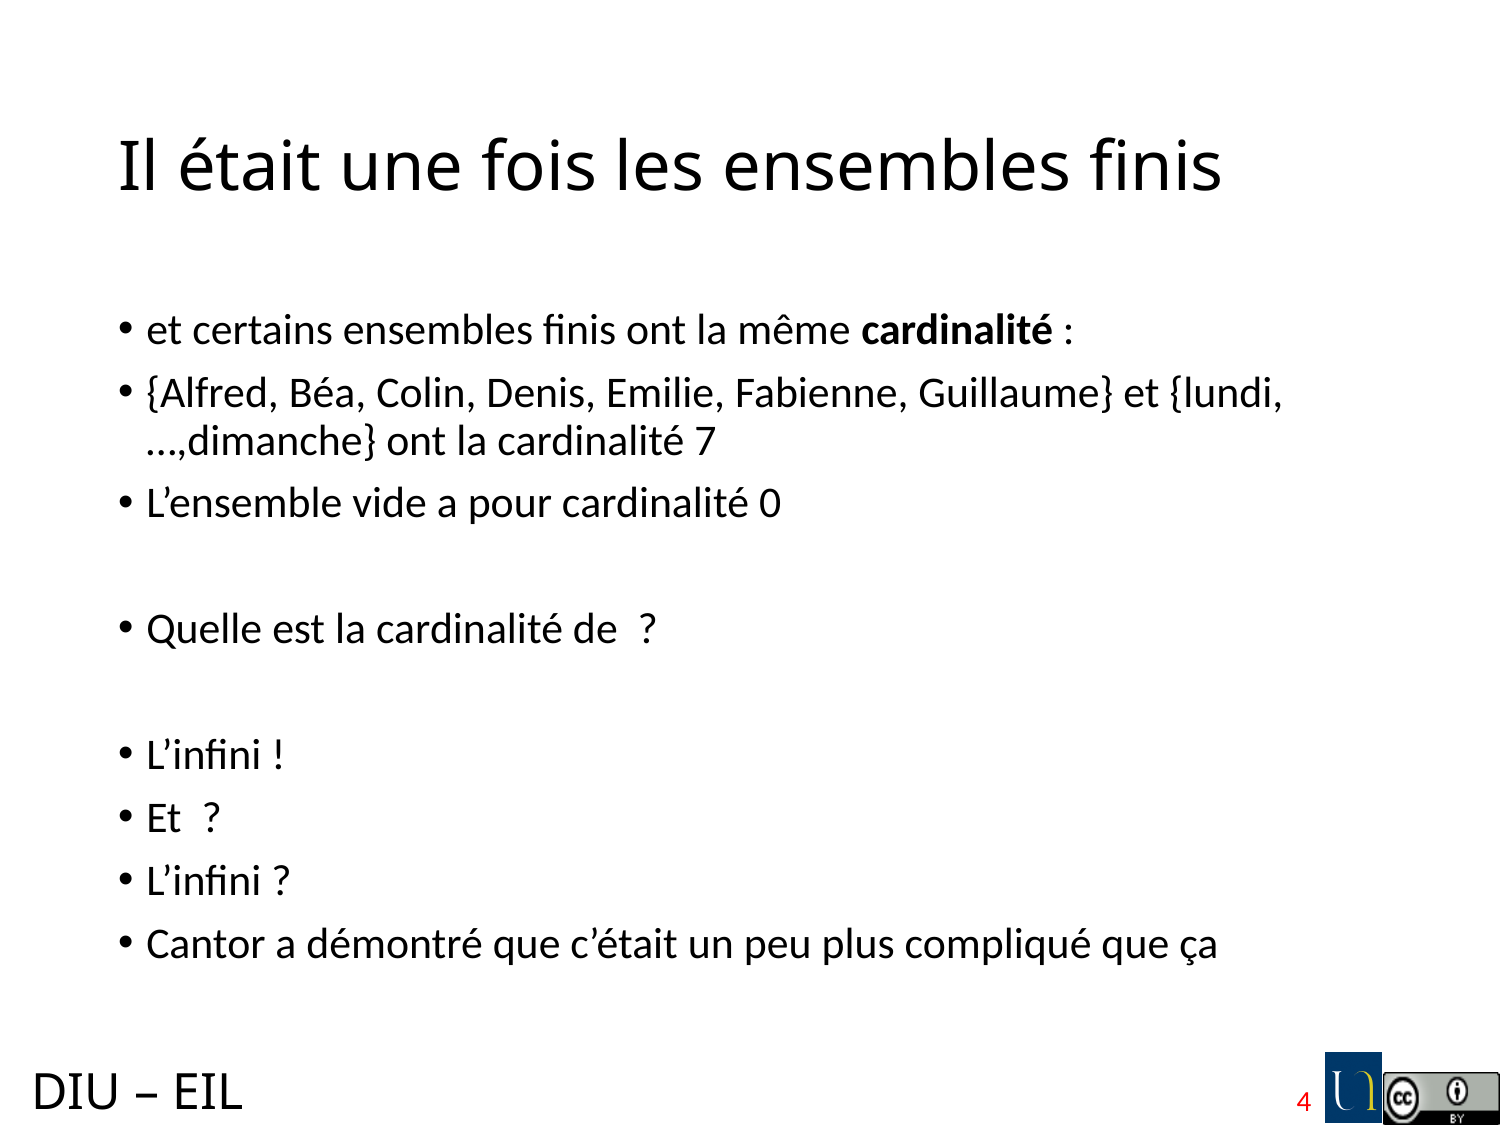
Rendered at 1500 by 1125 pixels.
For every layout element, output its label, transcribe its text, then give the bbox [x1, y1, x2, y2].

list et certains ensembles finis ont la même cardinalité : {Alfred, Béa, Colin, Denis, Emilie, Fabienne, Guillaume} et {lundi,…,dimanche} ont la cardinalité 7 L’ensemble vide a pour cardinalité 0 Quelle est la cardinalité de ? L’infini ! Et ? L’infini ? Cantor a démontré que c’était un peu plus compliqué que ça [103, 299, 1397, 1014]
slide_number <numéro> [1240, 1070, 1327, 1125]
title Il était une fois les ensembles finis [103, 59, 1397, 278]
picture [1325, 1052, 1382, 1123]
picture [1383, 1072, 1500, 1125]
